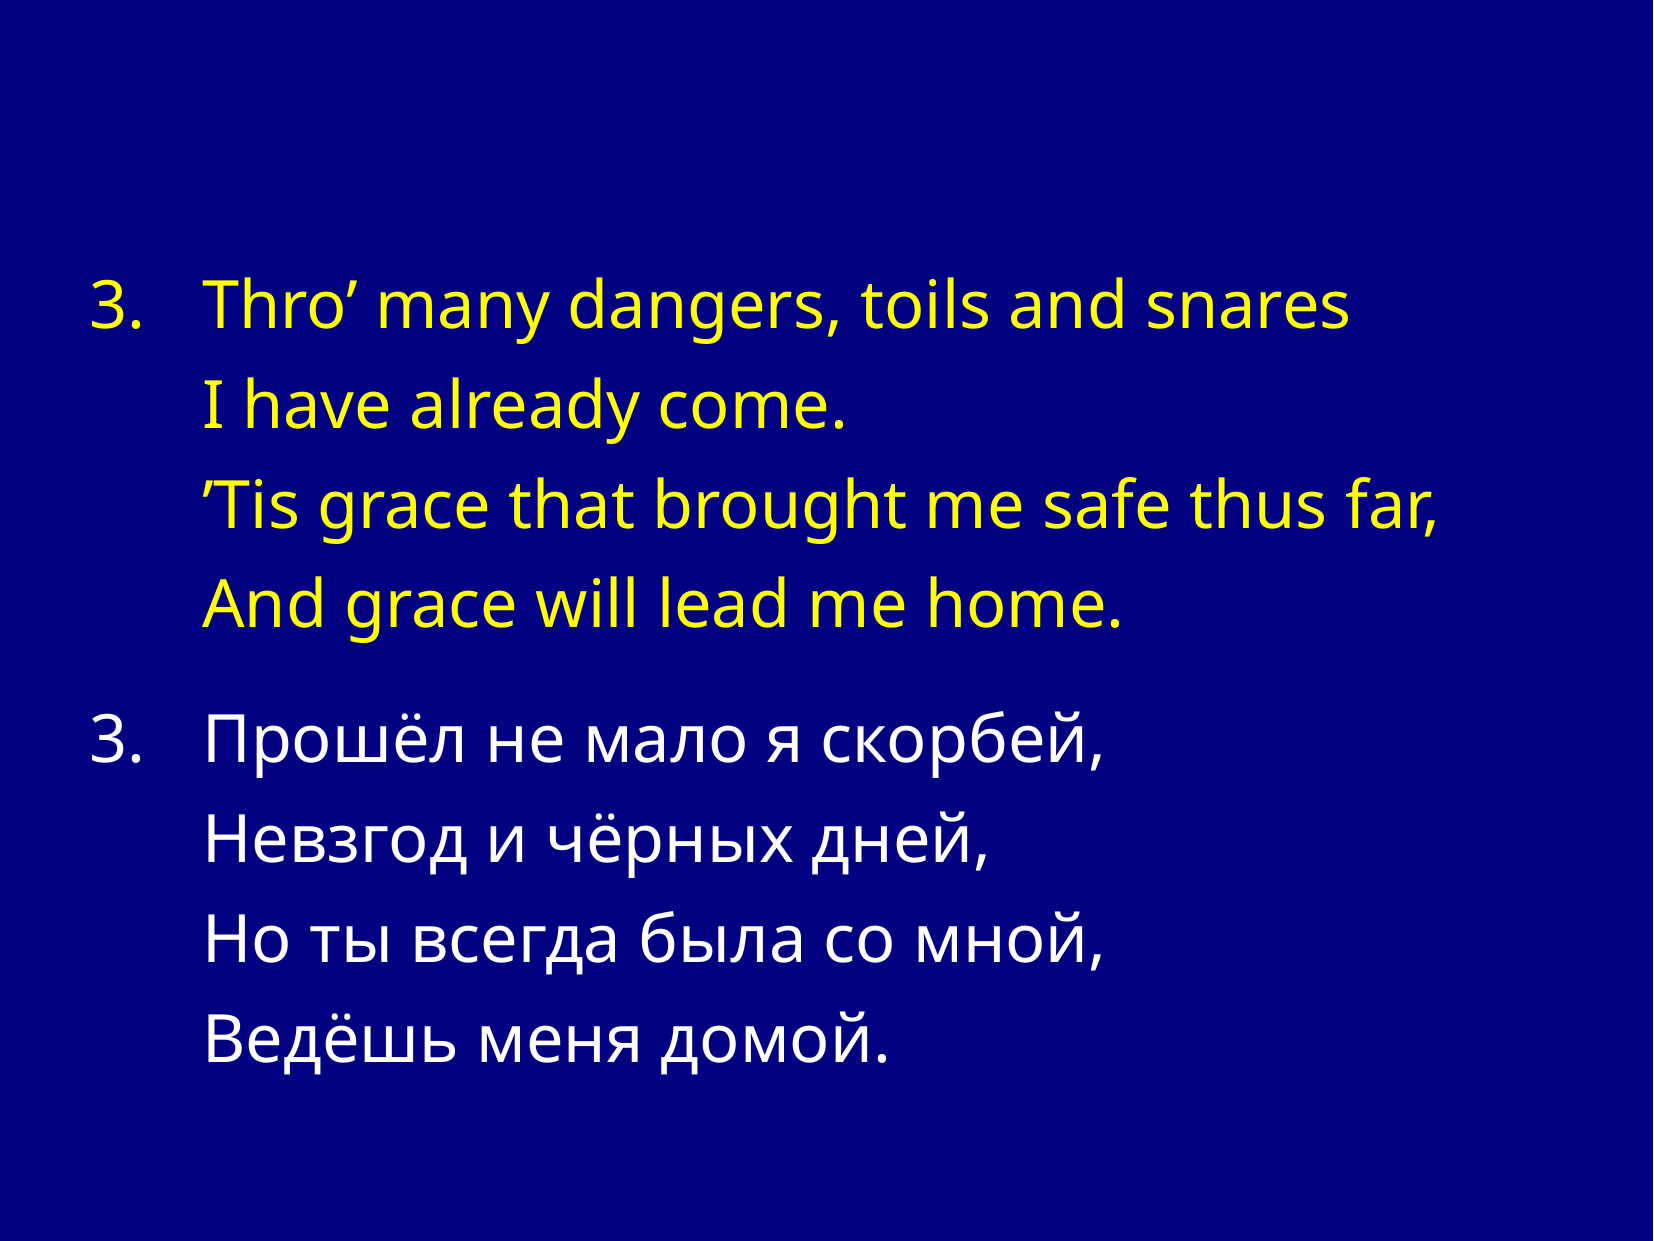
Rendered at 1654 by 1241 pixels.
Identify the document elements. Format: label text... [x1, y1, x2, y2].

text_box 3. Прошёл не мало я скорбей, Невзгод и чёрных дней, Но ты всегда была со мной, Ведёшь меня домой. [75, 675, 1576, 1163]
text_box 3. Thro’ many dangers, toils and snares I have already come. ’Tis grace that brought me safe thus far, And grace will lead me home. [75, 150, 1653, 638]
